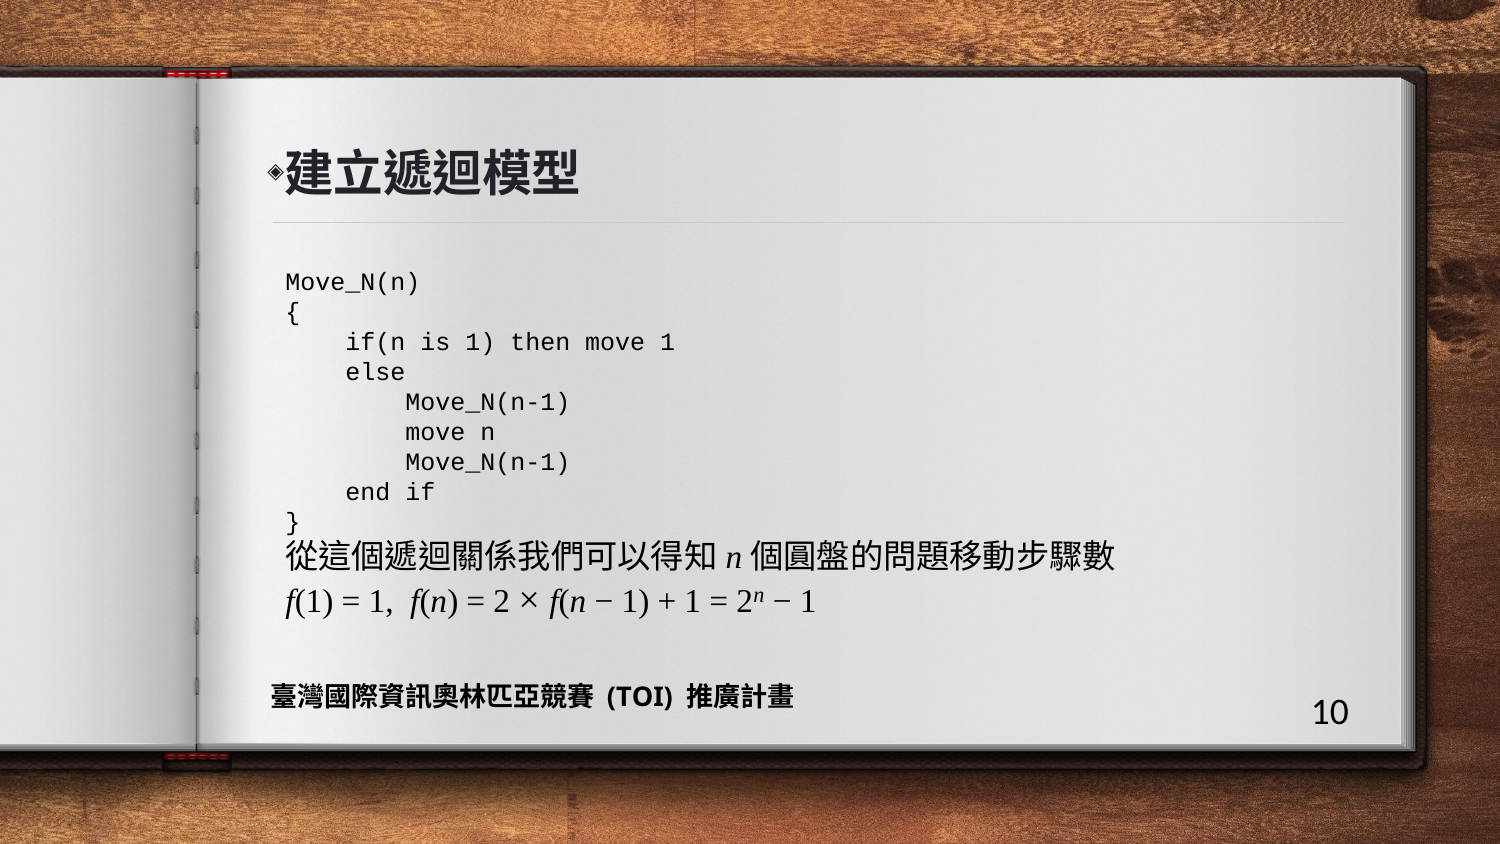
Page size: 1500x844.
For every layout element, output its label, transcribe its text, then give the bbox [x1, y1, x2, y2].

list 建立遞迴模型 [252, 126, 1194, 216]
text_box [1295, 672, 1386, 737]
text_box Move_N(n) { if(n is 1) then move 1 else Move_N(n-1) move n Move_N(n-1) end if } 從這個遞迴關係我們可以得知n個圓盤的問題移動步驟數 f(1) = 1, f(n) = 2 × f(n − 1) + 1 = 2n − 1 [270, 257, 1368, 632]
